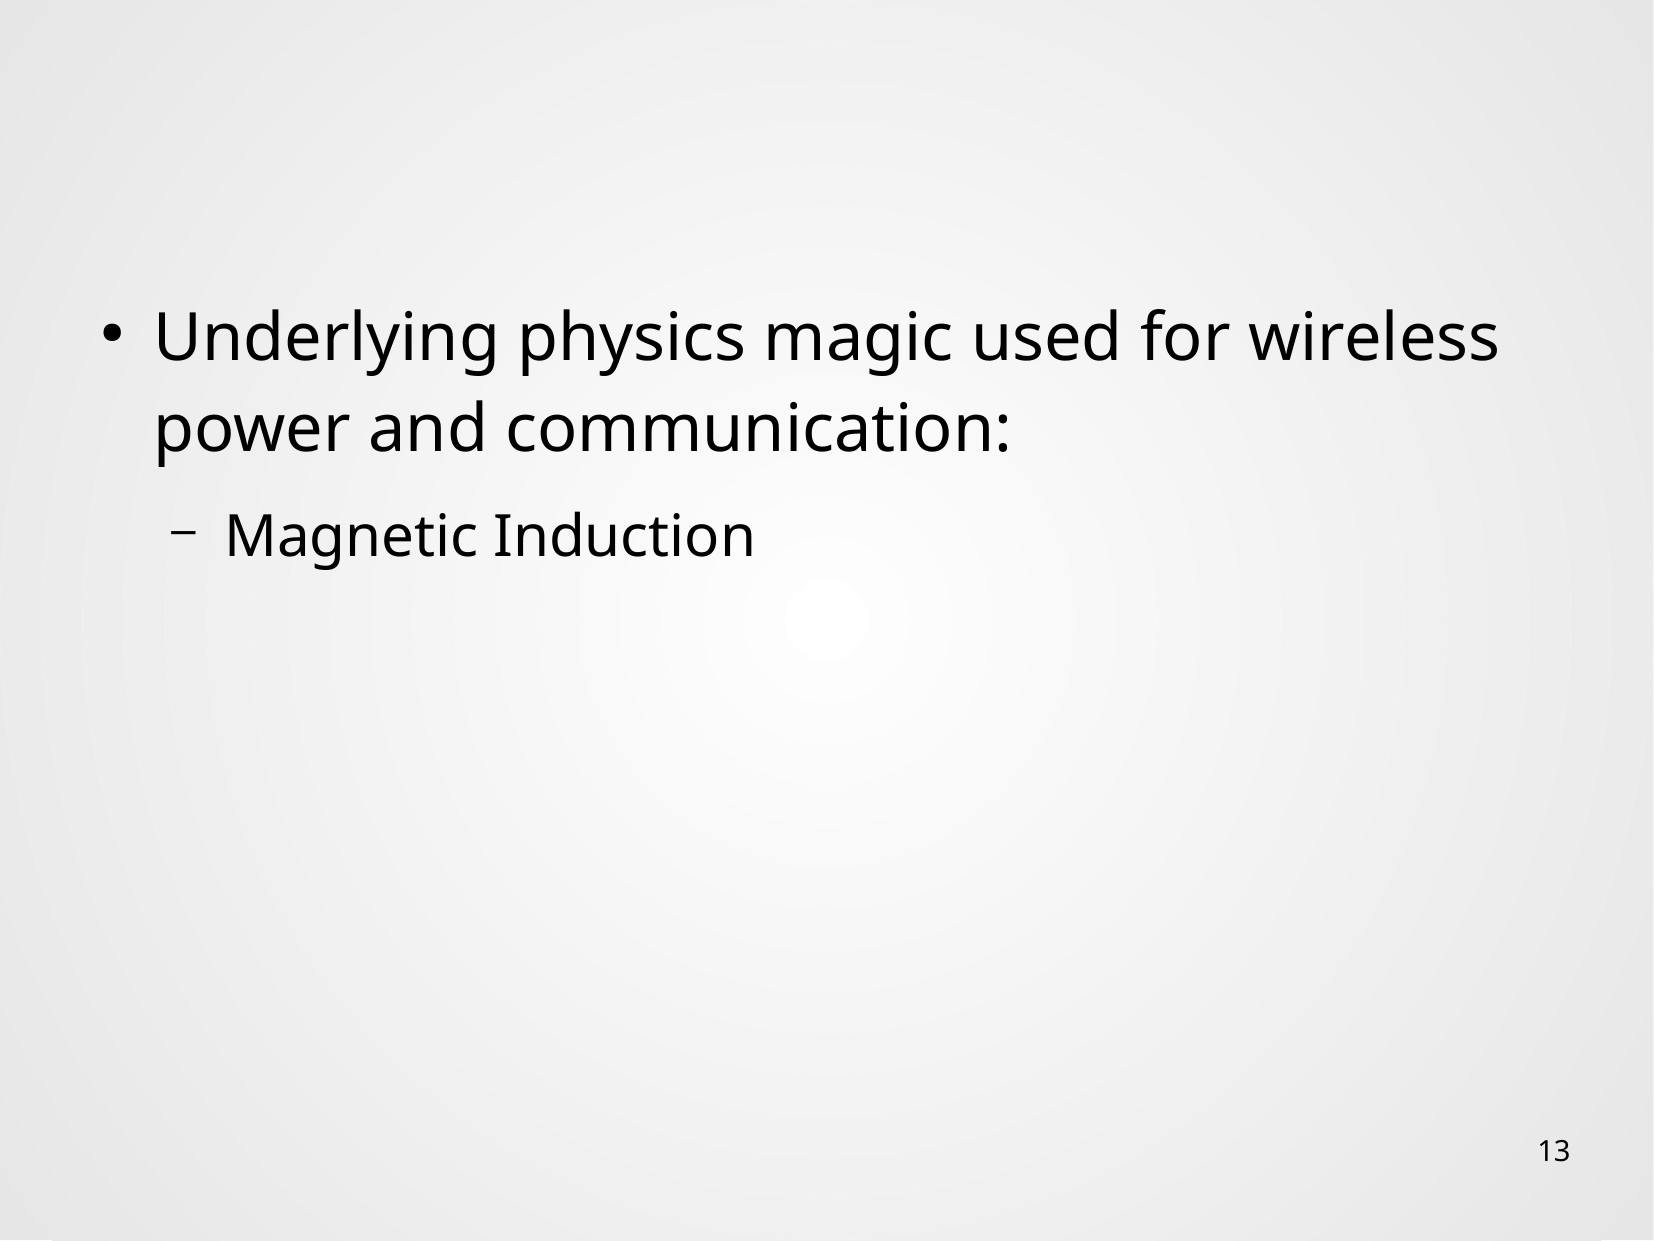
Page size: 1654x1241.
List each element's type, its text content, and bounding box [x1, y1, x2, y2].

list Underlying physics magic used for wireless power and communication: Magnetic Induction [82, 289, 1571, 1010]
